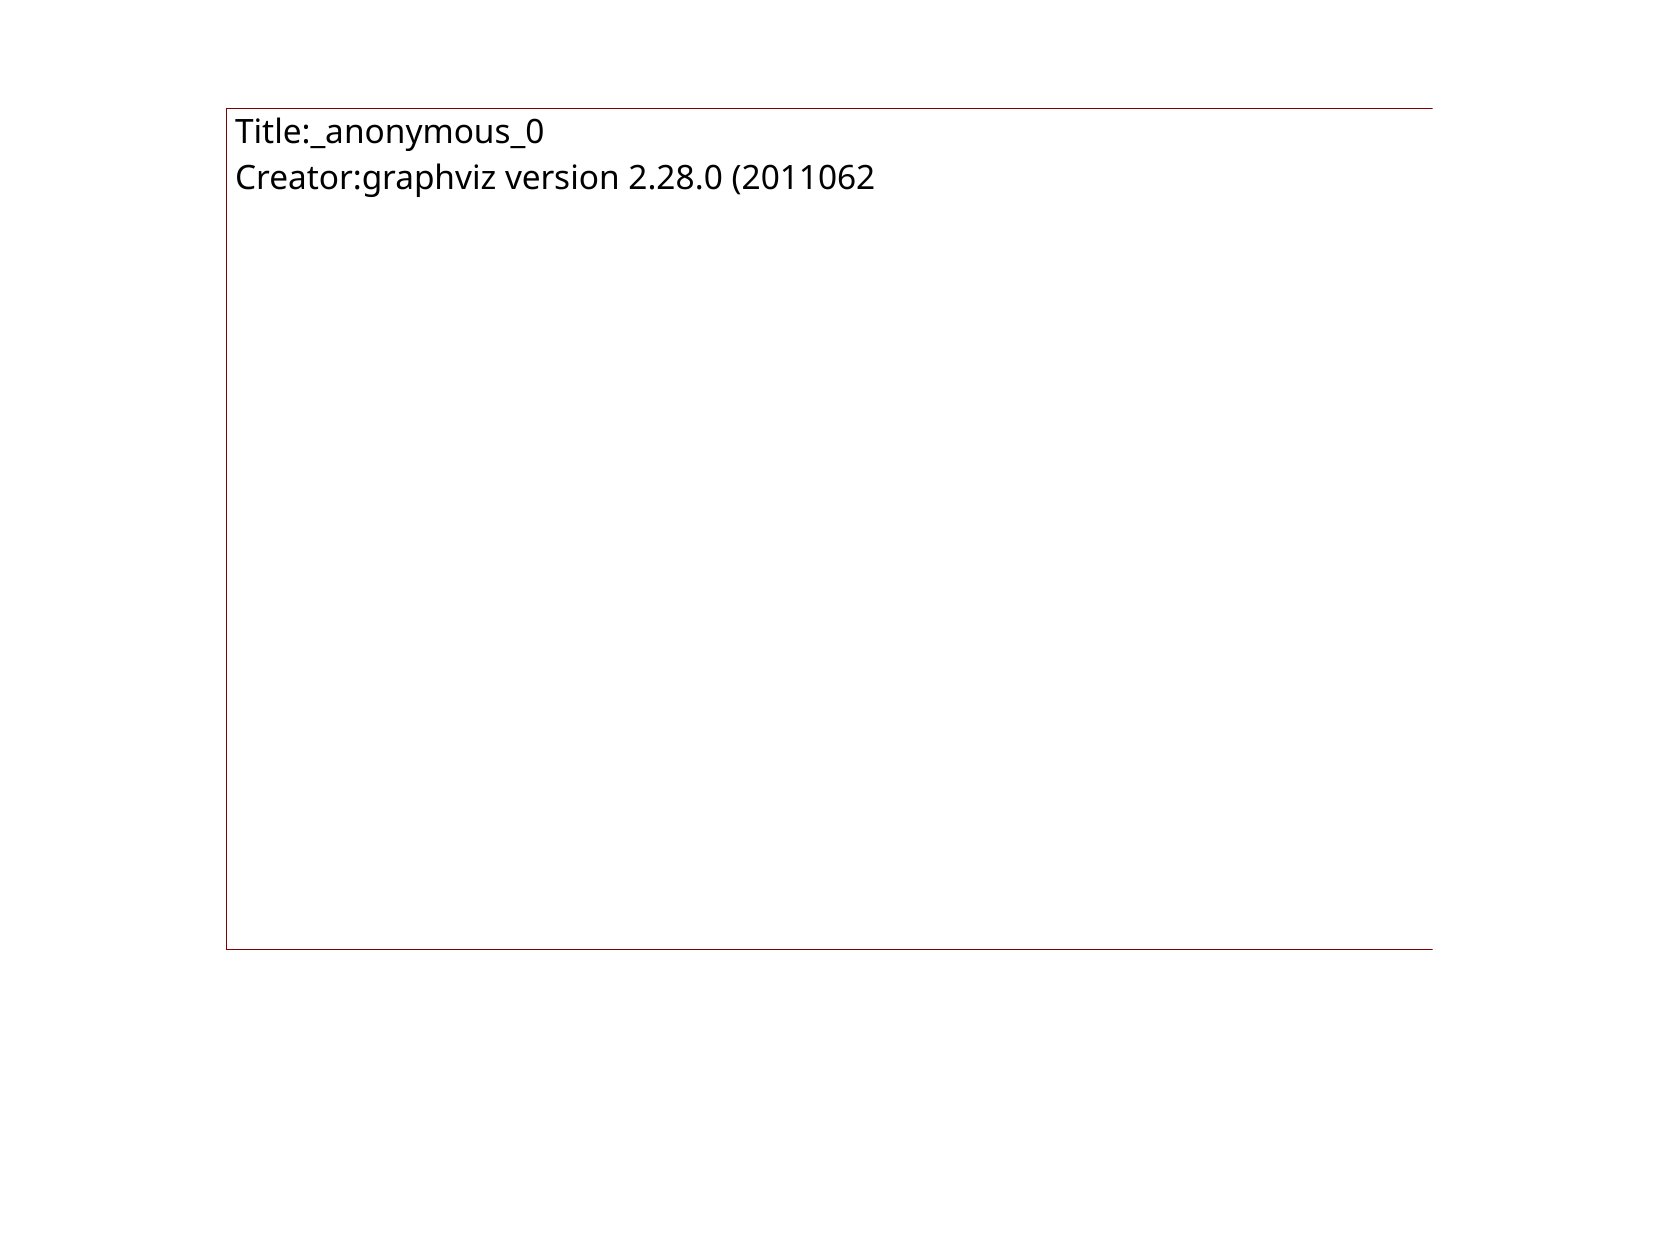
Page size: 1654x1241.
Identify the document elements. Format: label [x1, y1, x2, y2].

picture [224, 105, 1433, 950]
